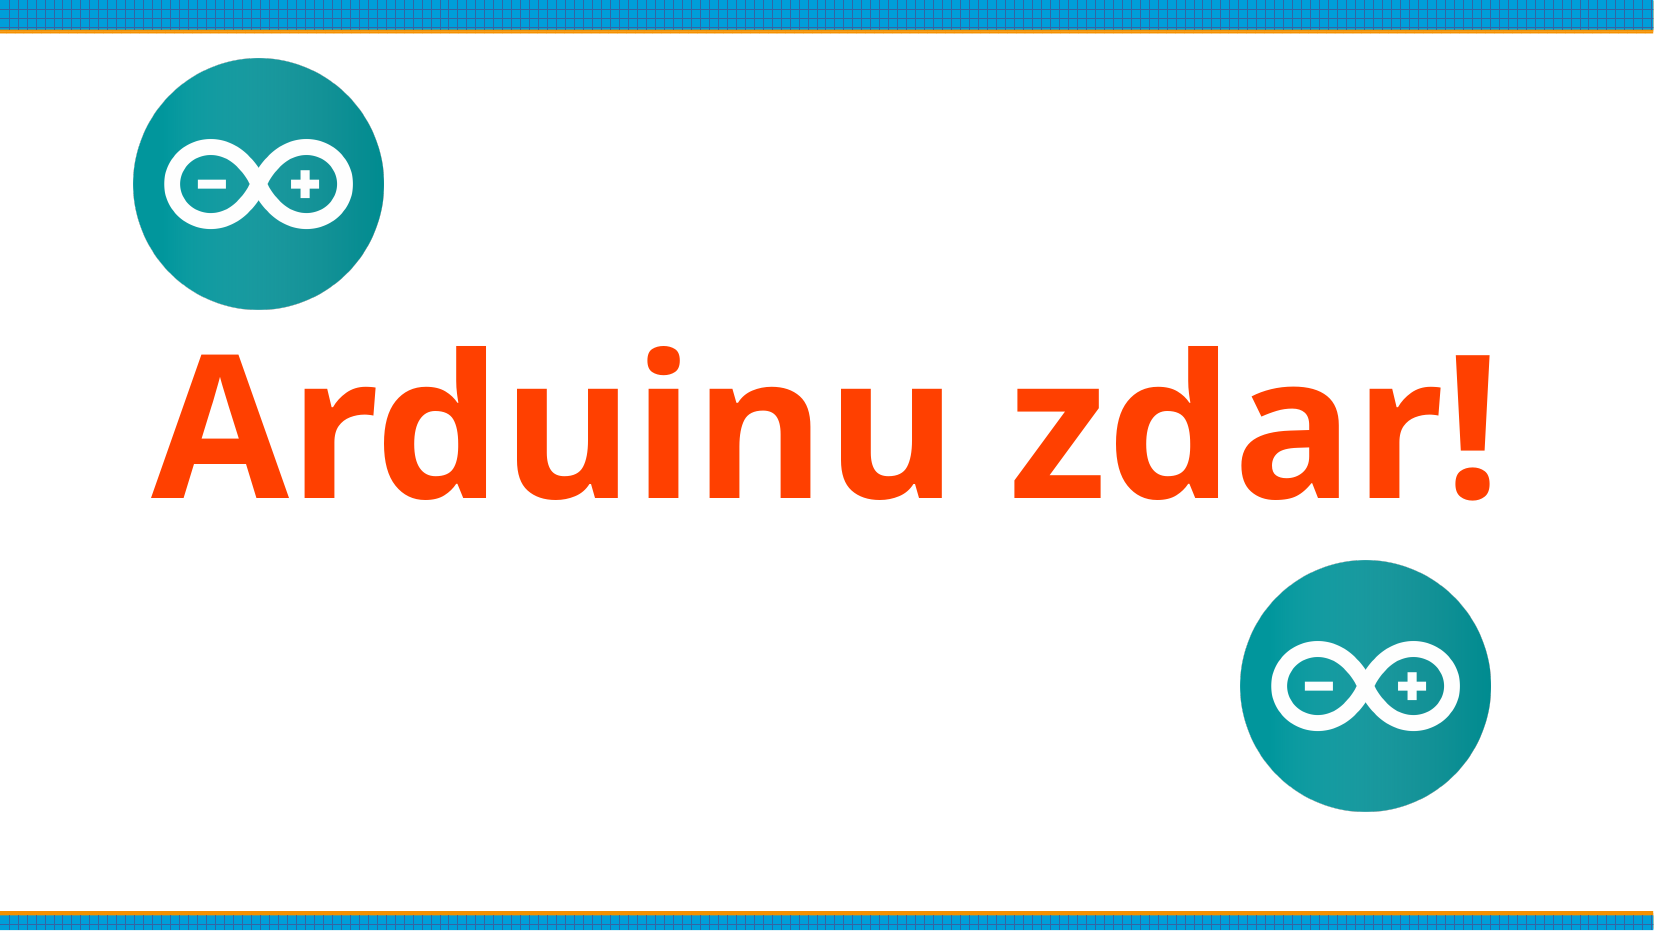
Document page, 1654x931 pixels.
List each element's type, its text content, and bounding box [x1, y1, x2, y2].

picture [1240, 560, 1491, 813]
picture [133, 58, 384, 311]
subtitle Arduinu zdar! [88, 44, 1565, 798]
